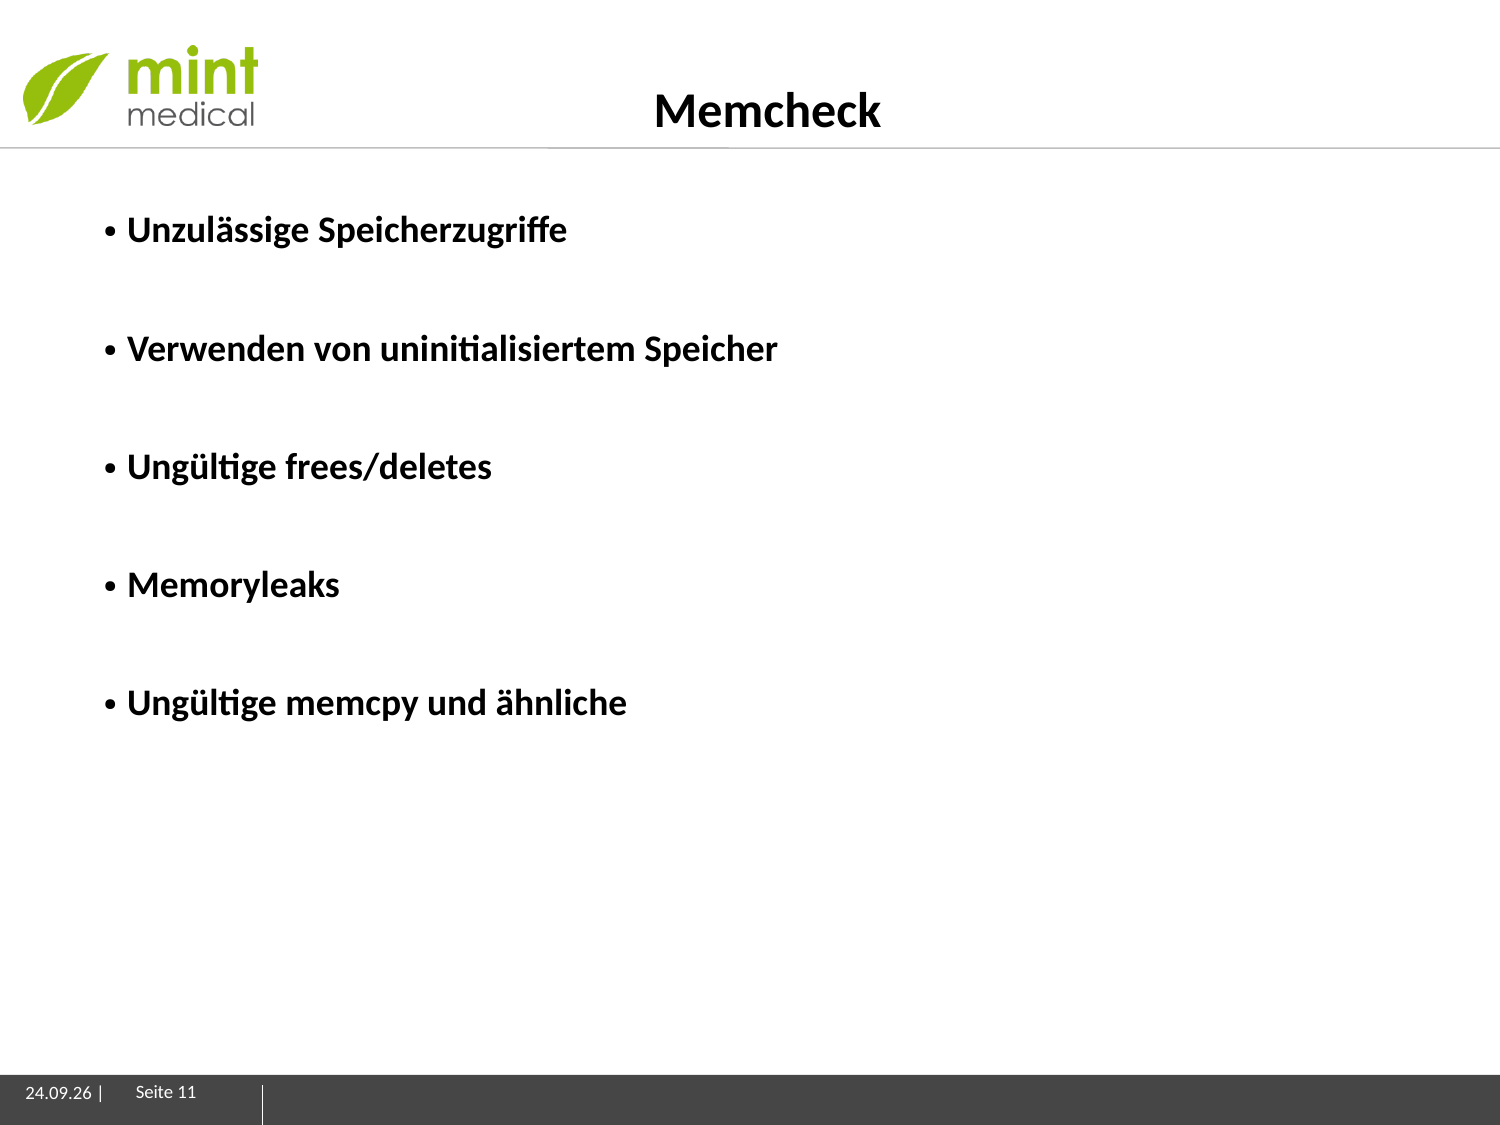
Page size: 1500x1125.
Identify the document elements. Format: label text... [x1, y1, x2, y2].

text_box Verwenden von uninitialisiertem Speicher [88, 325, 1093, 384]
title Memcheck [253, 70, 1282, 146]
text_box Unzulässige Speicherzugriffe [88, 206, 975, 266]
picture [23, 45, 258, 126]
text_box Ungültige frees/deletes [88, 443, 1093, 502]
text_box Ungültige memcpy und ähnliche [88, 679, 1093, 739]
text_box Memoryleaks [88, 561, 1093, 621]
